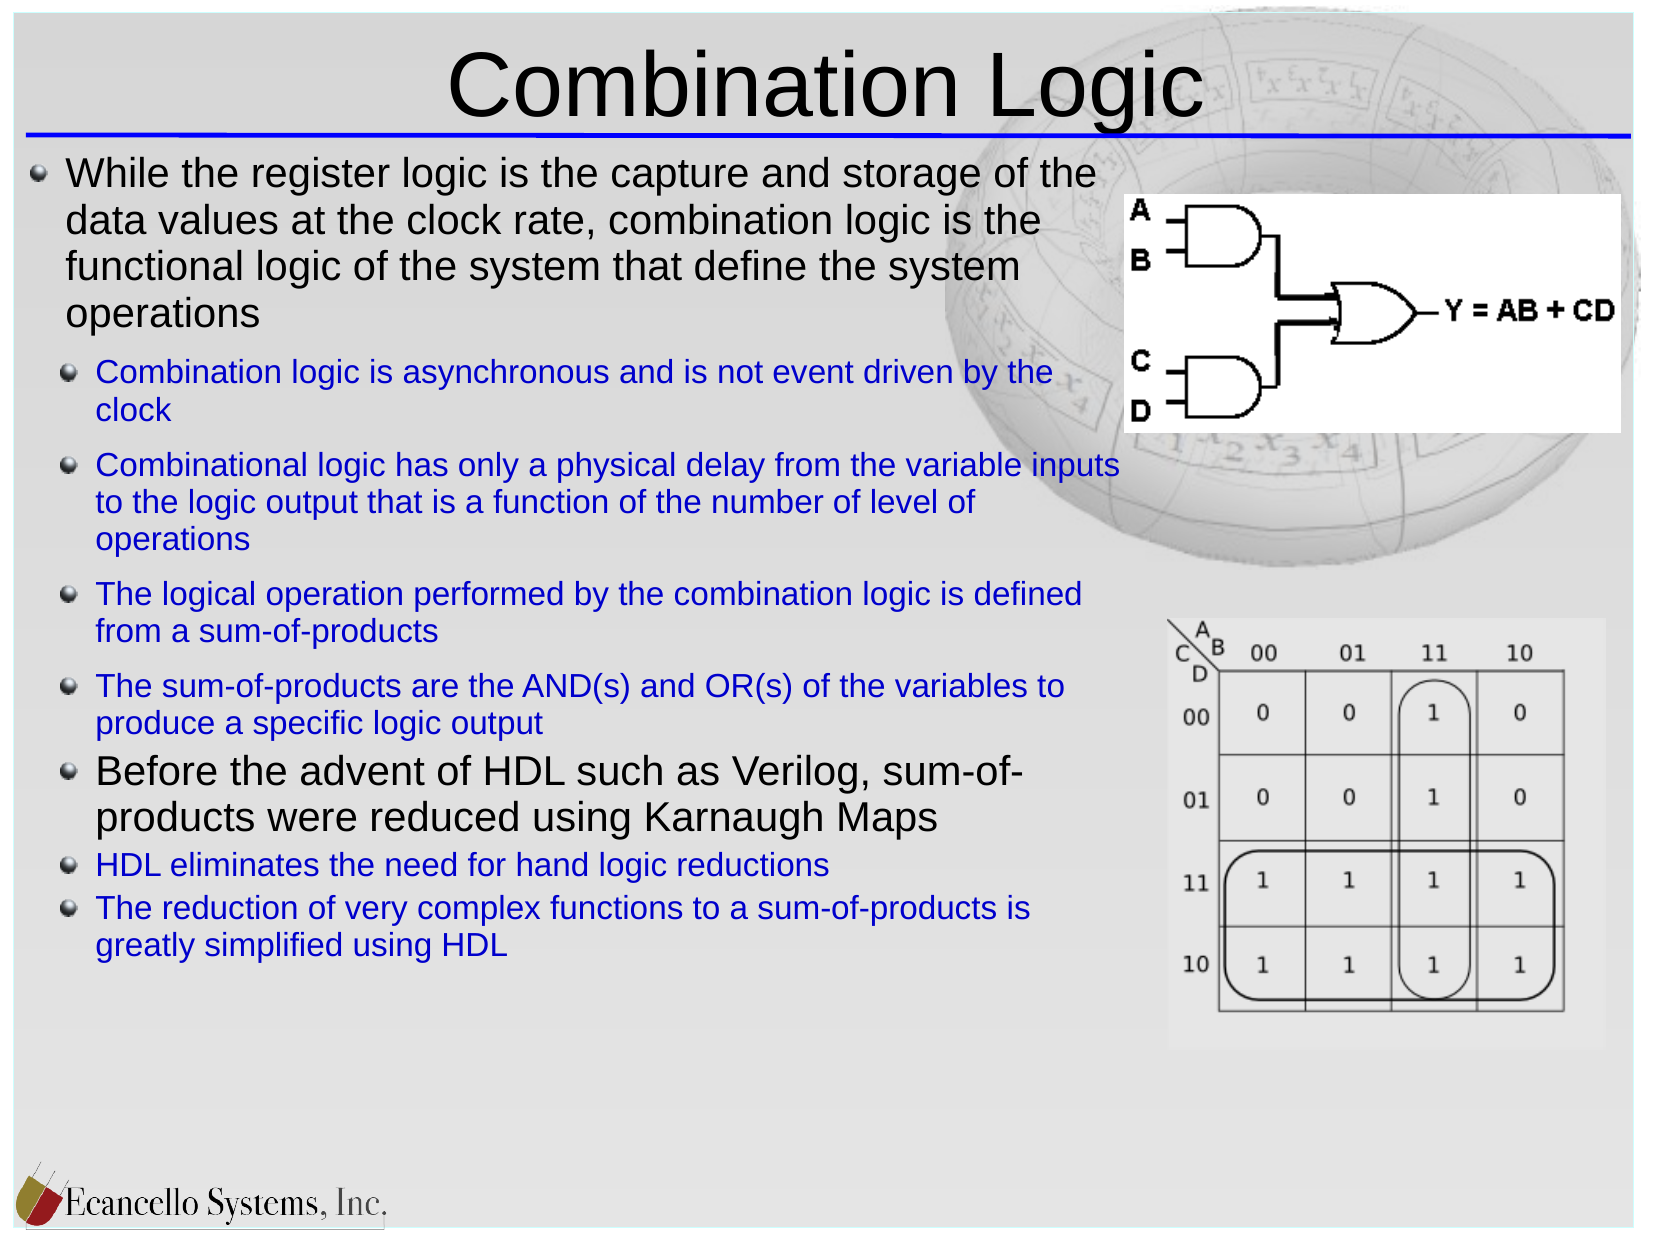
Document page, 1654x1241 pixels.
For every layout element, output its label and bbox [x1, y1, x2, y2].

picture [1167, 618, 1606, 1050]
picture [1124, 194, 1621, 433]
picture [15, 1161, 389, 1230]
picture [945, 5, 1641, 570]
